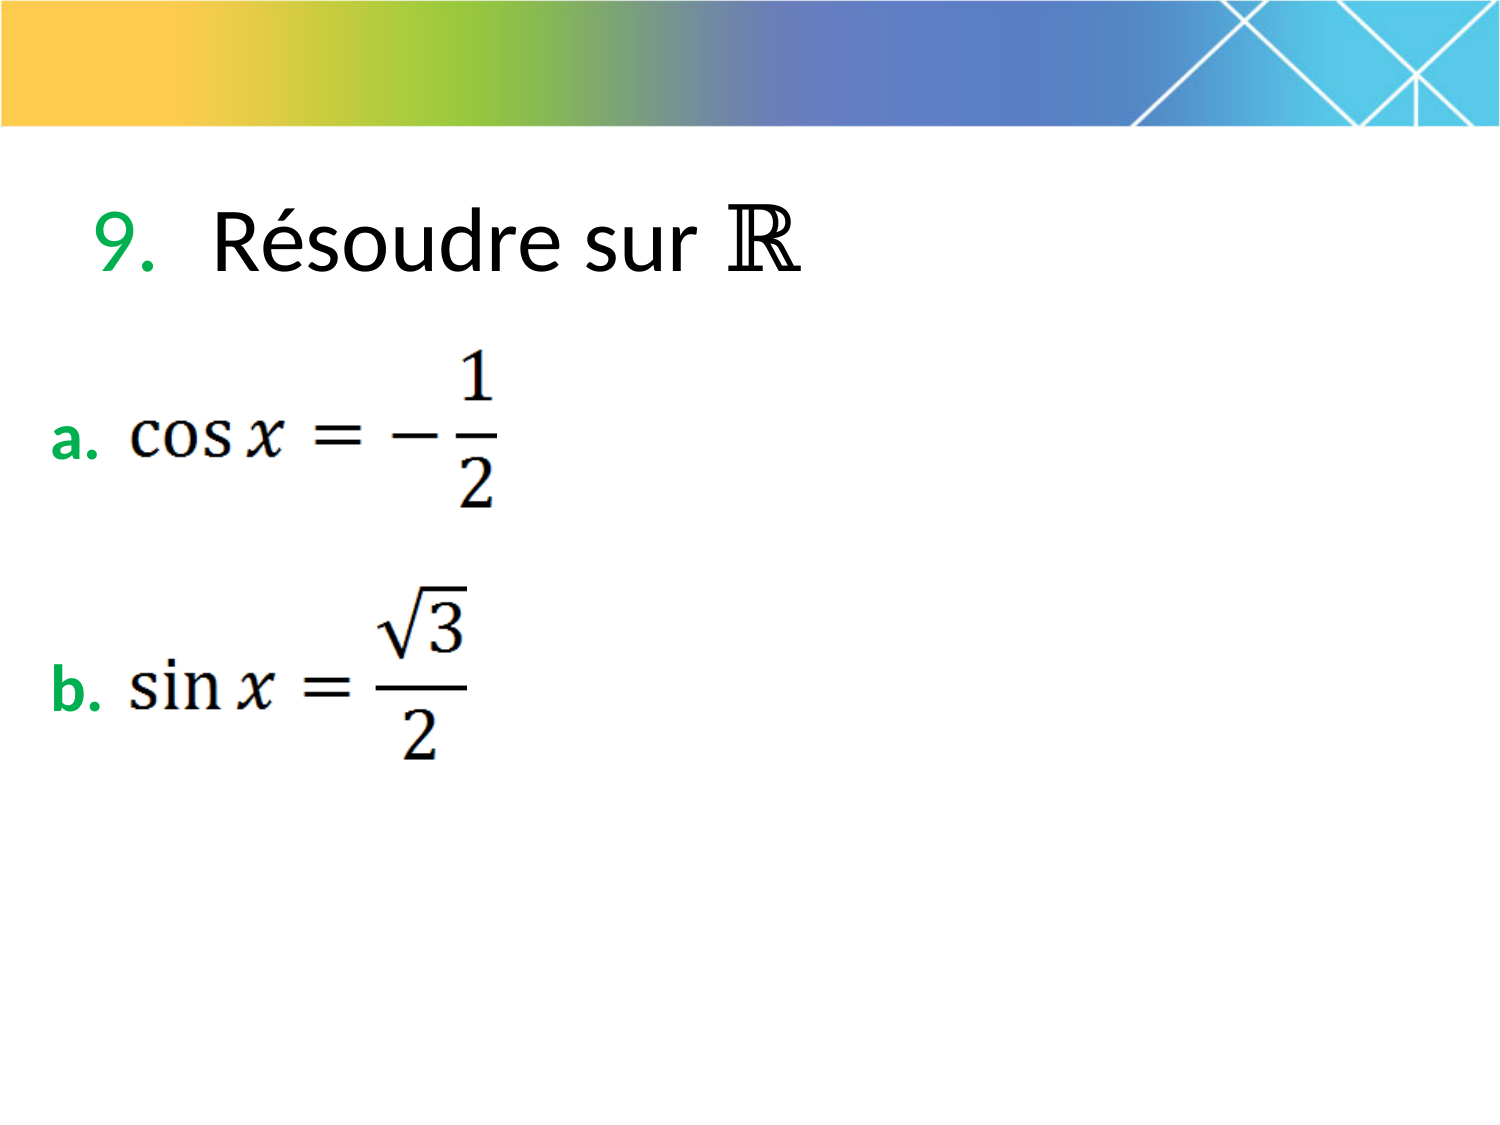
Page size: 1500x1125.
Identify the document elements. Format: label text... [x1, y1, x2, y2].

title Résoudre sur ℝ [75, 164, 1426, 305]
picture [128, 571, 467, 774]
picture [128, 339, 497, 522]
text_box a. b. [35, 385, 821, 1125]
picture [0, 0, 1500, 128]
